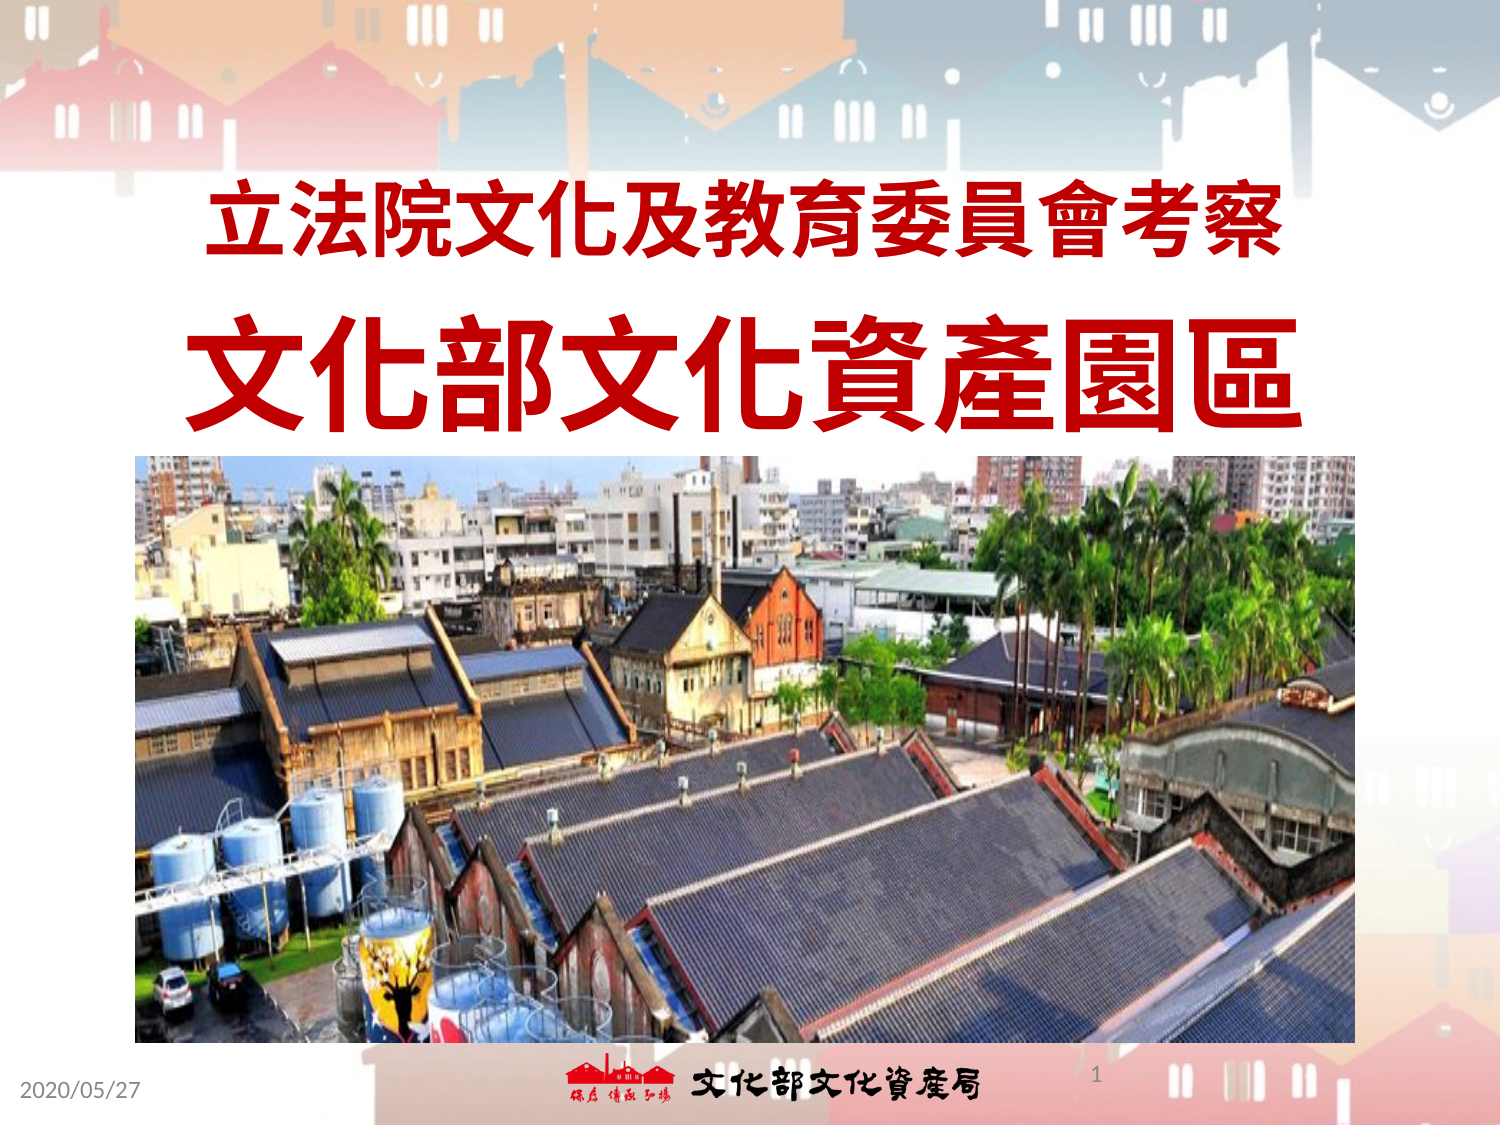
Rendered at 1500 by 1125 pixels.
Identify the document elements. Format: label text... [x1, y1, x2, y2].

text_box 立法院文化及教育委員會考察 文化部文化資產園區 [48, 159, 1443, 358]
picture [135, 456, 1355, 1043]
text_box 2020/05/27 [4, 1066, 172, 1096]
picture [561, 1051, 984, 1105]
text_box 1 [1074, 1042, 1426, 1103]
